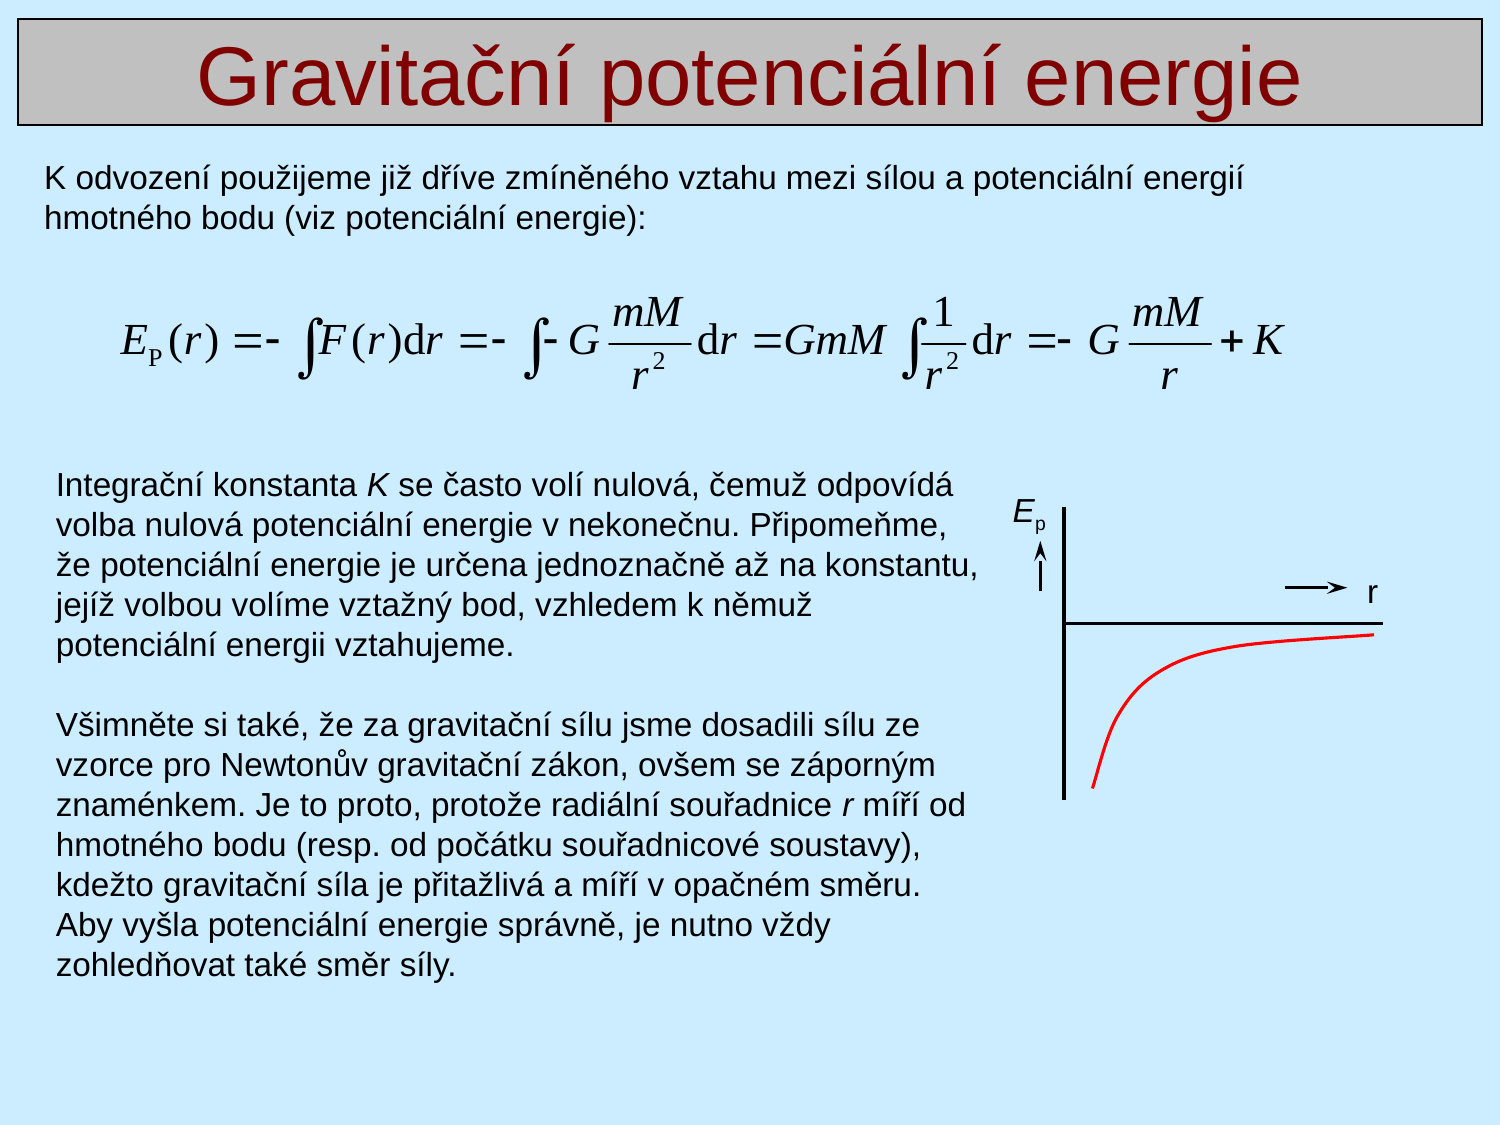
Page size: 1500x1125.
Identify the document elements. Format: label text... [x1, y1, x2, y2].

text_box r [1352, 562, 1400, 618]
text_box Ep [999, 481, 1069, 542]
text_box Gravitační potenciální energie [17, 18, 1483, 126]
text_box K odvození použijeme již dříve zmíněného vztahu mezi sílou a potenciální energií hmotného bodu (viz potenciální energie): [29, 148, 1471, 244]
text_box Integrační konstanta K se často volí nulová, čemuž odpovídá volba nulová potenciální energie v nekonečnu. Připomeňme, že potenciální energie je určena jednoznačně až na konstantu, jejíž volbou volíme vztažný bod, vzhledem k němuž potenciální energii vztahujeme. Všimněte si také, že za gravitační sílu jsme dosadili sílu ze vzorce pro Newtonův gravitační zákon, ovšem se záporným znaménkem. Je to proto, protože radiální souřadnice r míří od hmotného bodu (resp. od počátku souřadnicové soustavy), kdežto gravitační síla je přitažlivá a míří v opačném směru. Aby vyšla potenciální energie správně, je nutno vždy zohledňovat také směr síly. [41, 456, 999, 1030]
picture [112, 277, 1298, 411]
